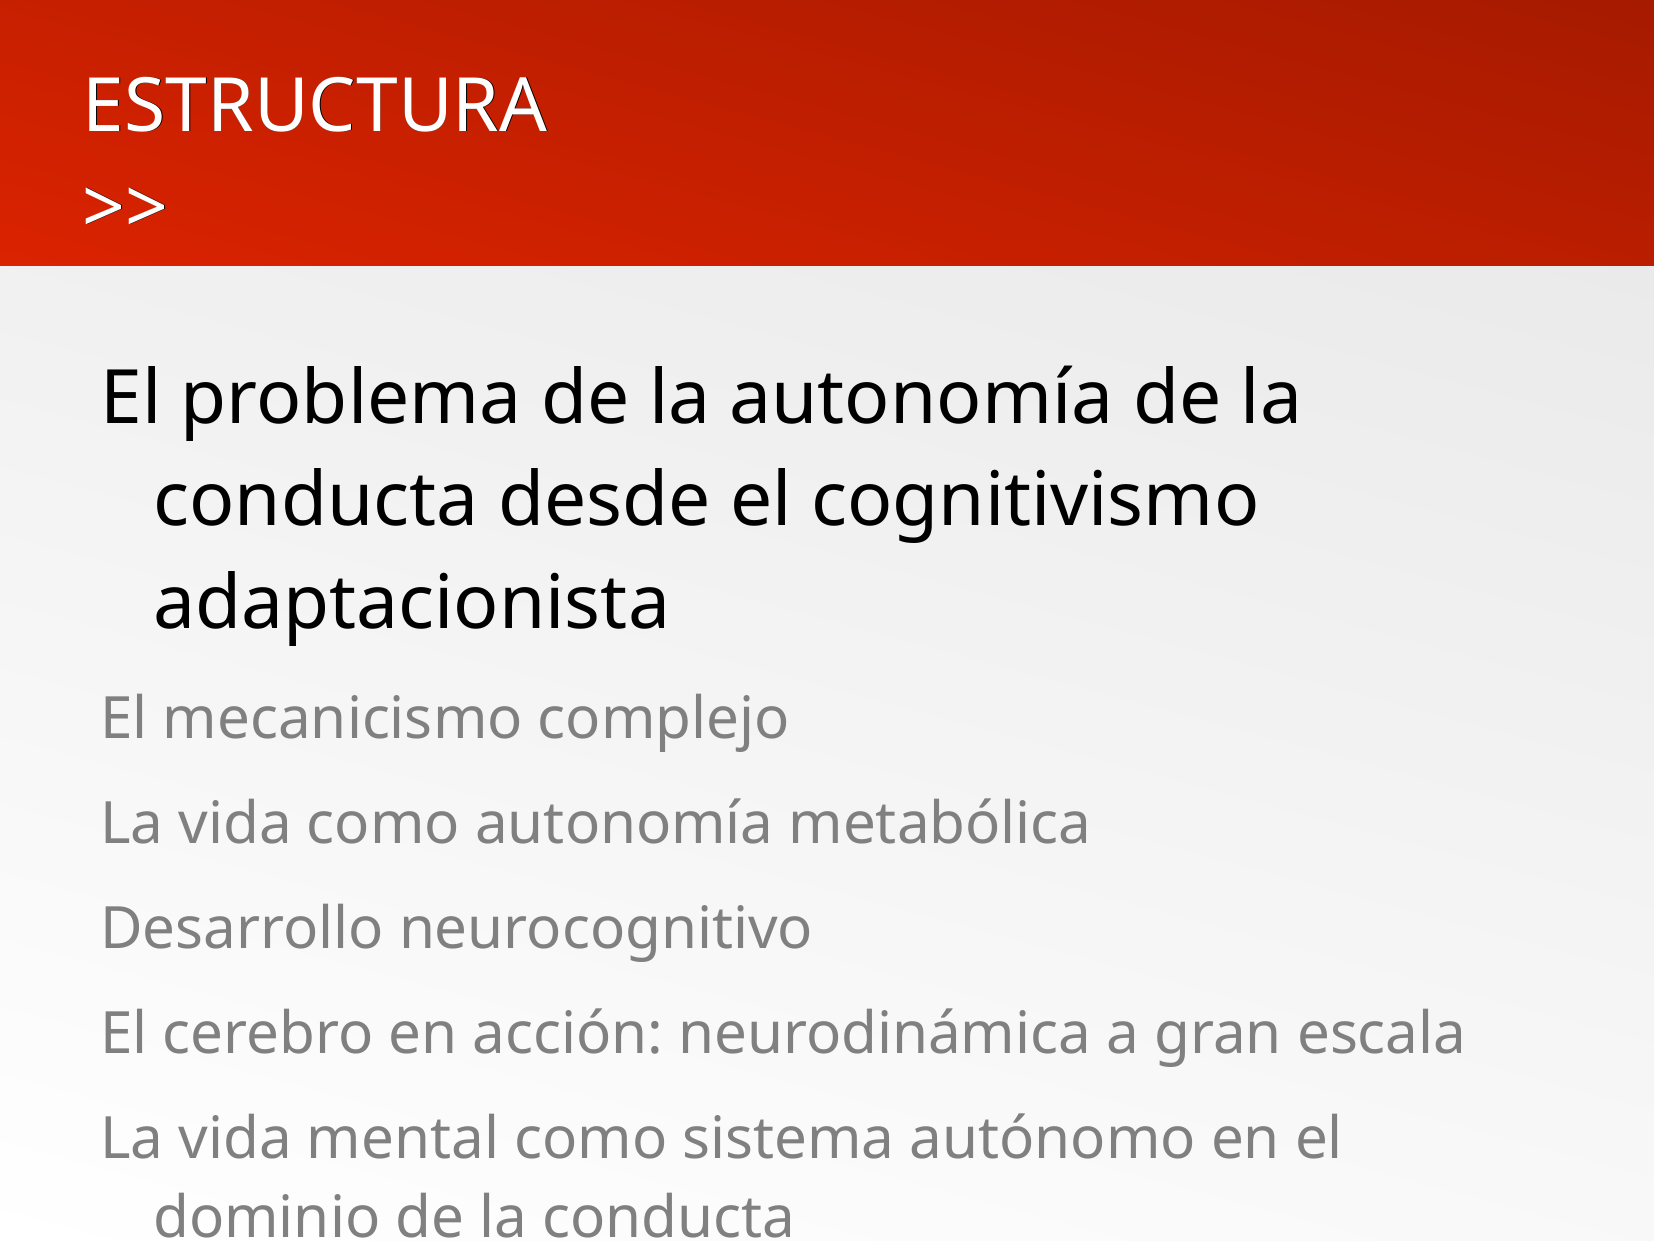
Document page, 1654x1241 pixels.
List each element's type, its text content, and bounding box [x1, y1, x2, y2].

text_box [0, 0, 1654, 266]
list El problema de la autonomía de la conducta desde el cognitivismo adaptacionista El mecanicismo complejo La vida como autonomía metabólica Desarrollo neurocognitivo El cerebro en acción: neurodinámica a gran escala La vida mental como sistema autónomo en el dominio de la conducta Hacia un marco minimalista [82, 343, 1571, 1162]
title ESTRUCTURA >> [82, 49, 1571, 257]
